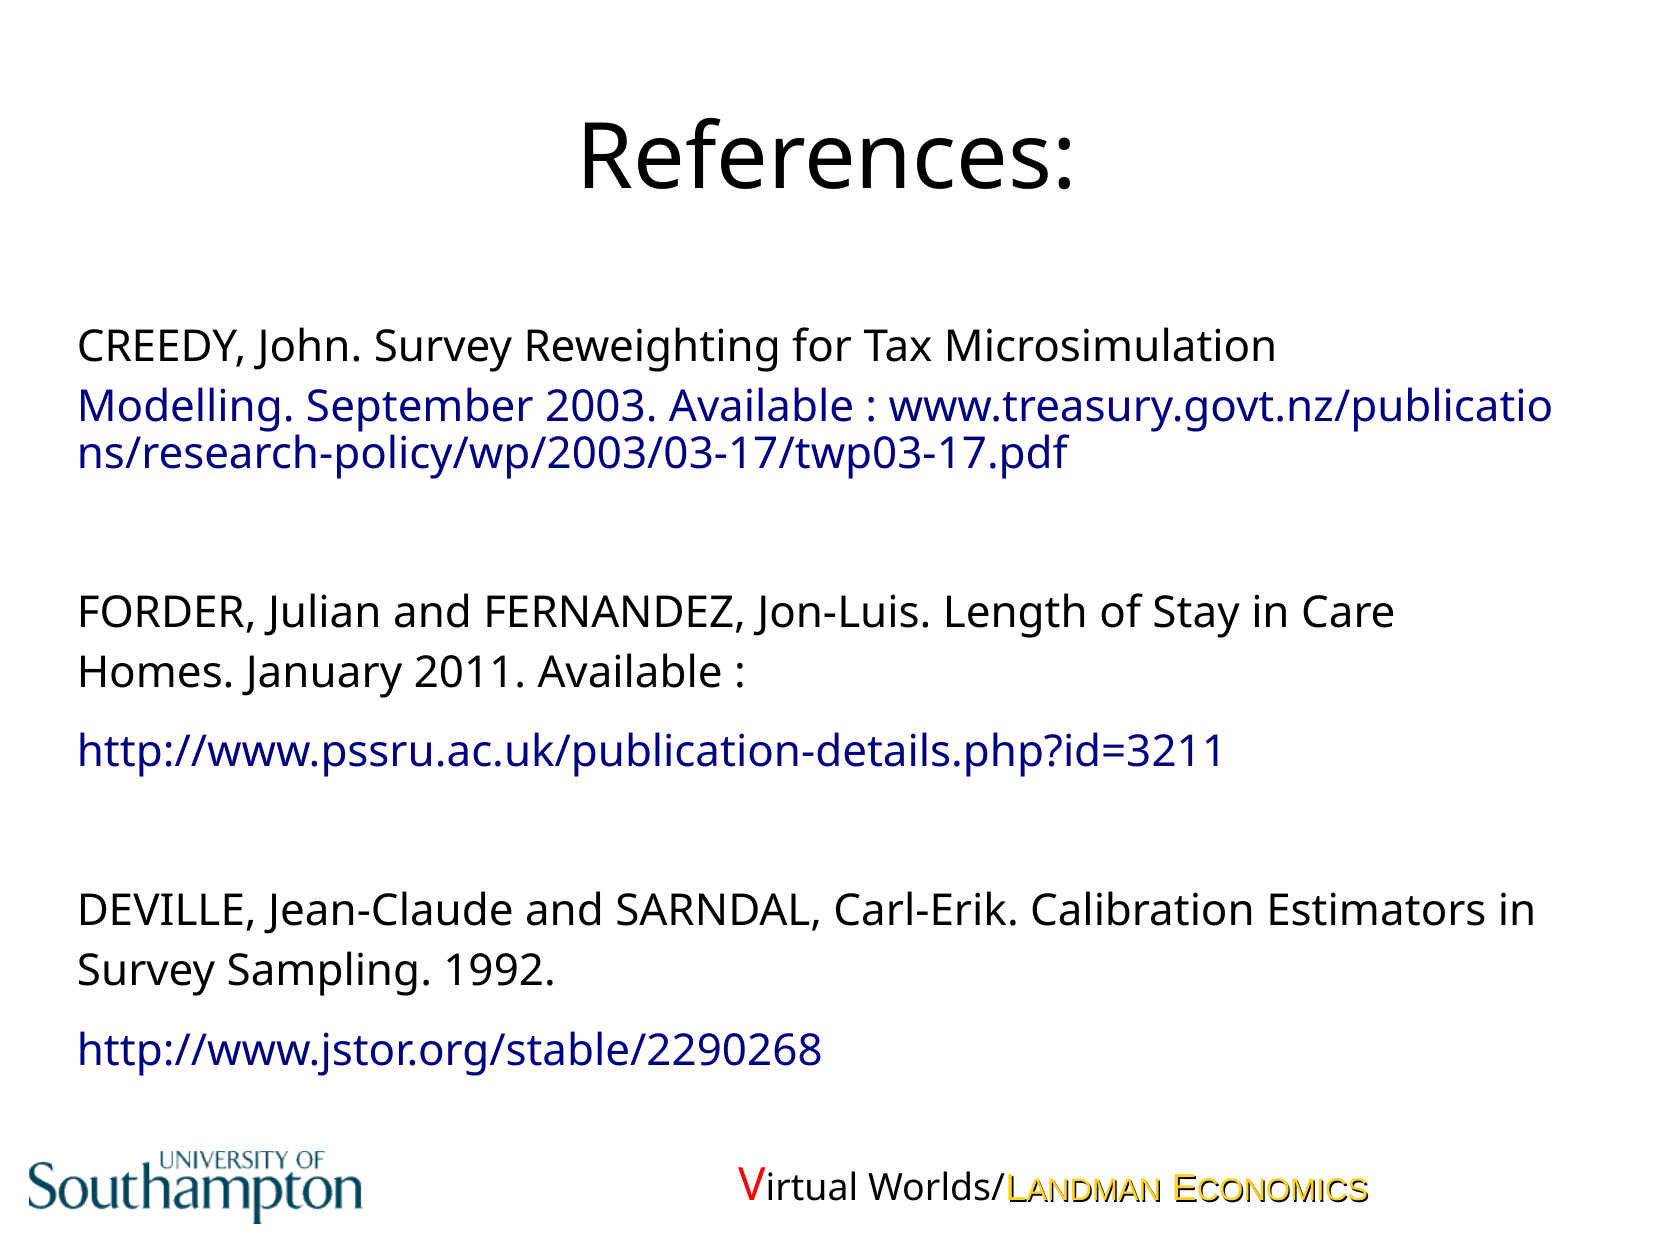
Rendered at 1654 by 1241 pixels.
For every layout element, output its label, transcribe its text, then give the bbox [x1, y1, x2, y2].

picture [29, 1151, 363, 1224]
title References: [82, 49, 1571, 257]
list CREEDY, John. Survey Reweighting for Tax Microsimulation Modelling. September 2003. Available : www.treasury.govt.nz/publications/research-policy/wp/2003/03-17/twp03-17.pdf FORDER, Julian and FERNANDEZ, Jon-Luis. Length of Stay in Care Homes. January 2011. Available : http://www.pssru.ac.uk/publication-details.php?id=3211 DEVILLE, Jean-Claude and SARNDAL, Carl-Erik. Calibration Estimators in Survey Sampling. 1992. http://www.jstor.org/stable/2290268 [76, 314, 1565, 1034]
